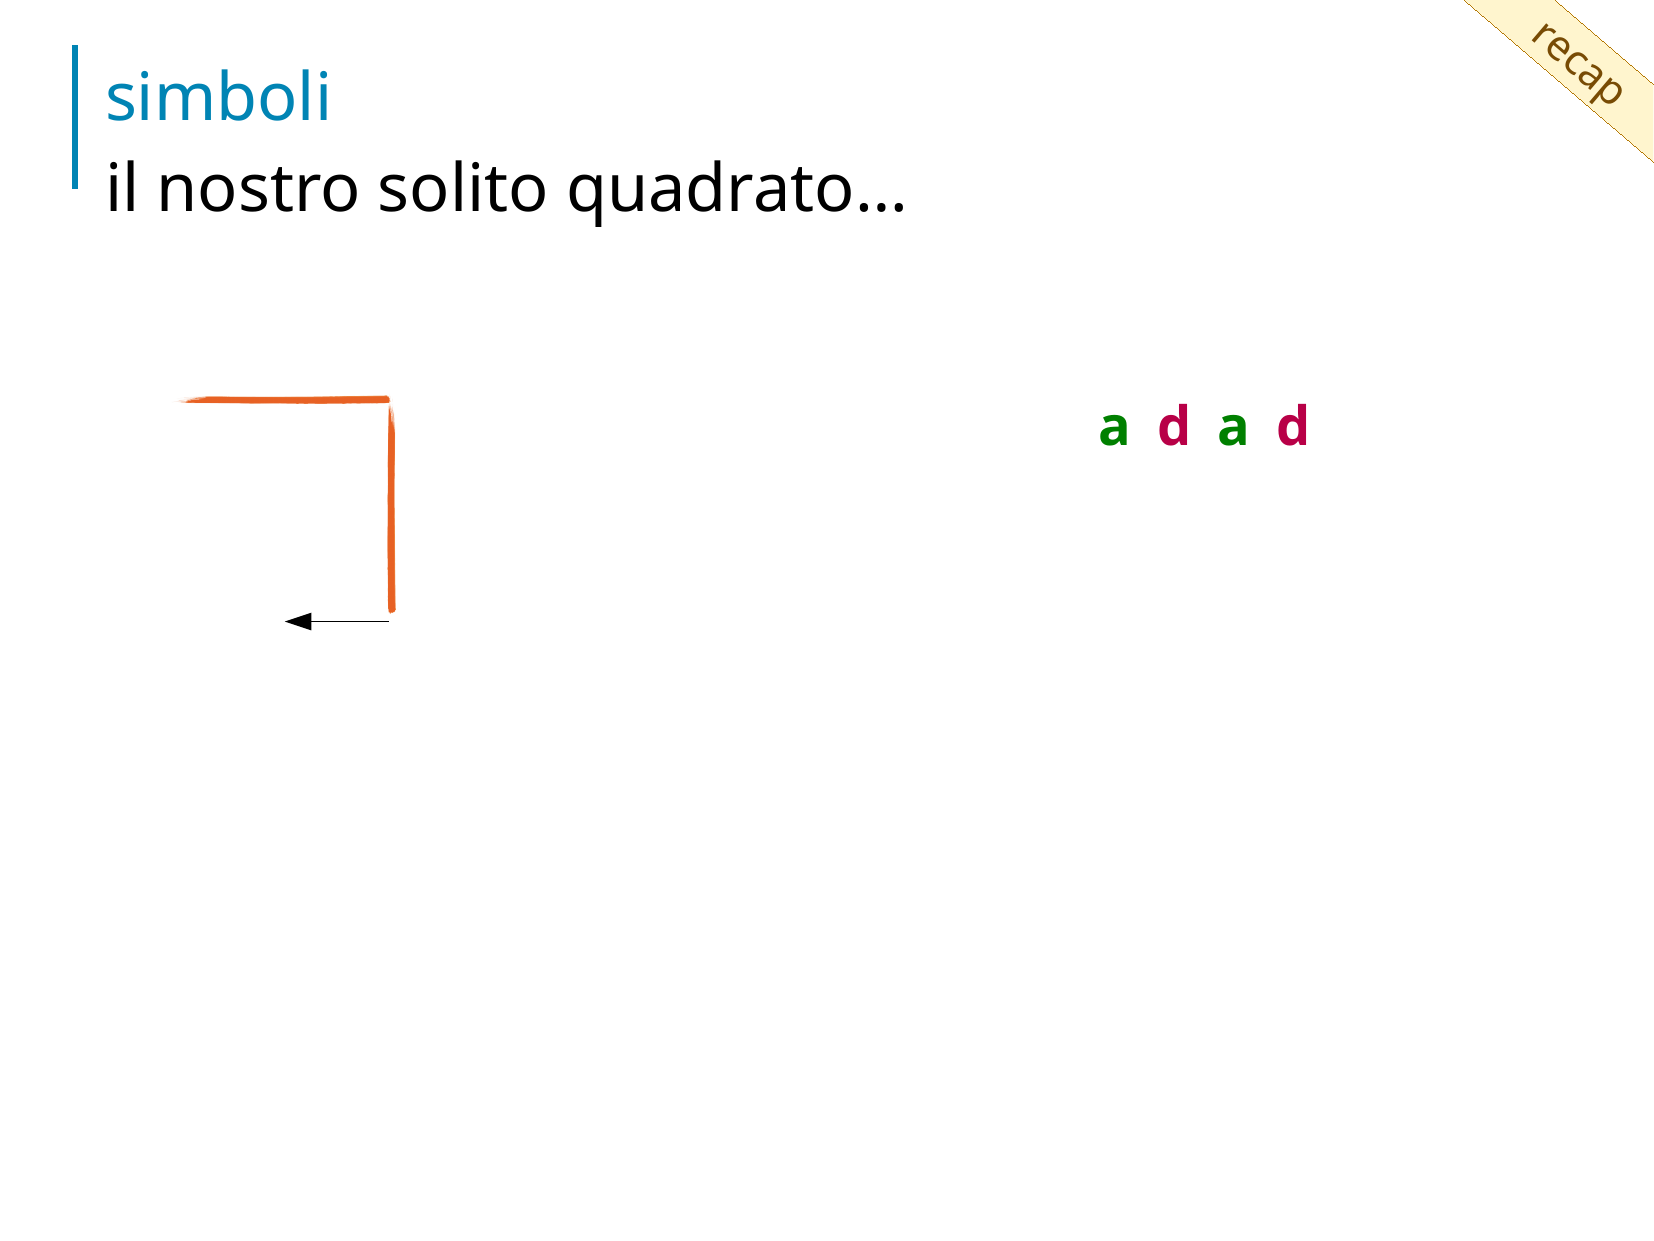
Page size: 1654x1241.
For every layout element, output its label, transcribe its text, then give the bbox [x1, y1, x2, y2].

picture [170, 393, 396, 614]
title simboli il nostro solito quadrato… [105, 49, 1571, 200]
text_box a [1083, 383, 1142, 472]
text_box d [1261, 383, 1332, 472]
text_box recap [1464, 0, 1654, 163]
text_box d [1142, 383, 1202, 472]
text_box a [1202, 383, 1261, 472]
